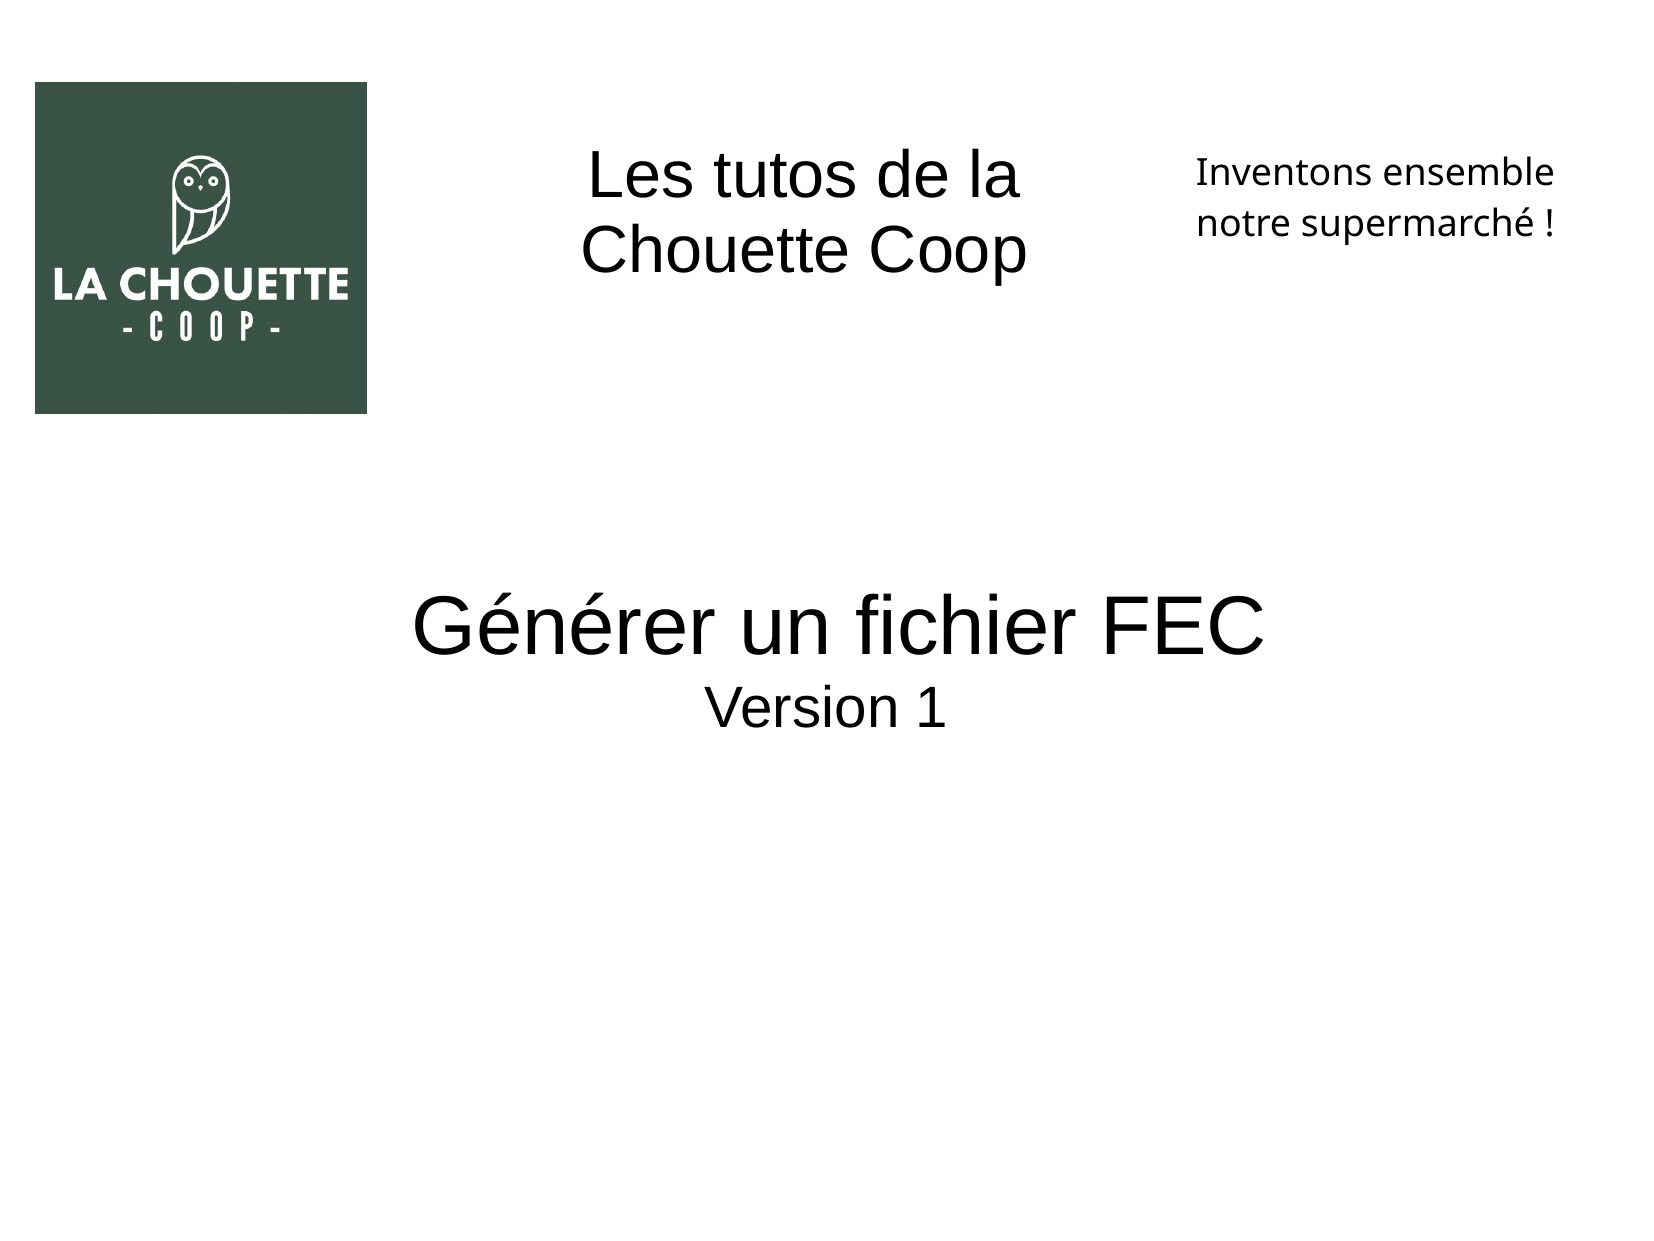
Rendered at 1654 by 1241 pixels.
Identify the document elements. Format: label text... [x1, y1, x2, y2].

subtitle Générer un fichier FEC Version 1 [82, 496, 1571, 815]
text_box Inventons ensemble notre supermarché ! [1181, 138, 1642, 395]
text_box Les tutos de la Chouette Coop [565, 129, 1087, 295]
picture [35, 82, 367, 414]
